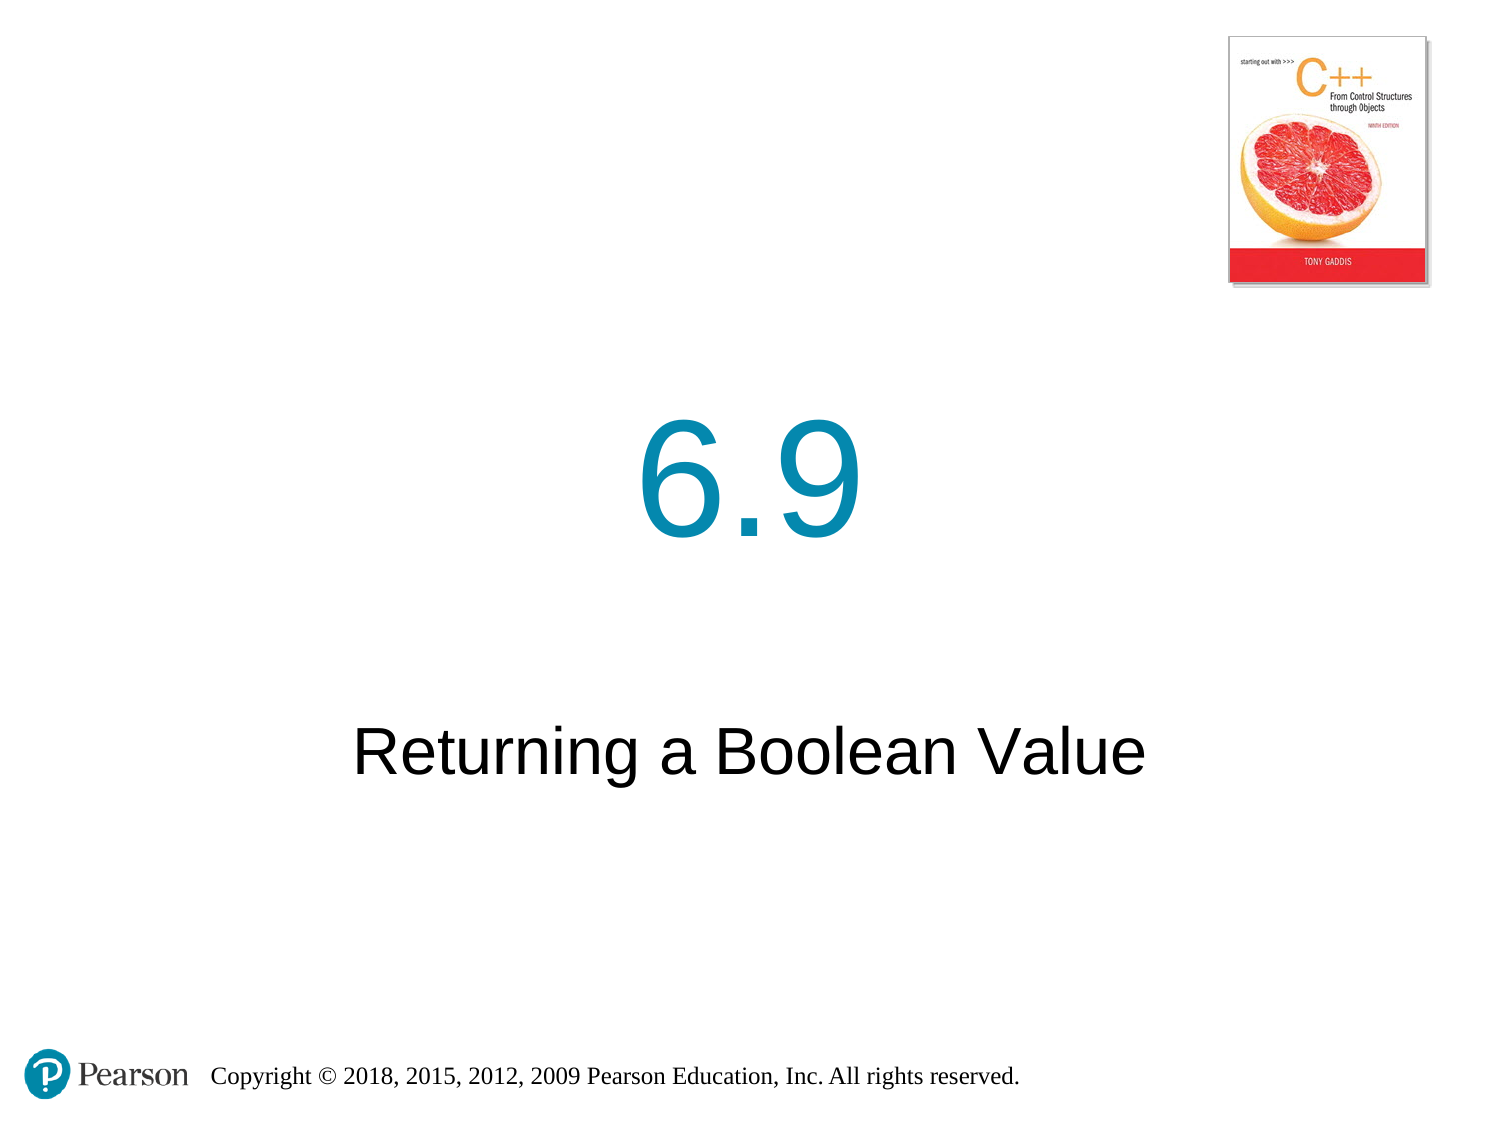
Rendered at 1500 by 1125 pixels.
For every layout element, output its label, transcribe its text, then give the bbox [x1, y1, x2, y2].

title 6.9 [112, 349, 1388, 591]
subtitle Returning a Boolean Value [225, 699, 1276, 988]
